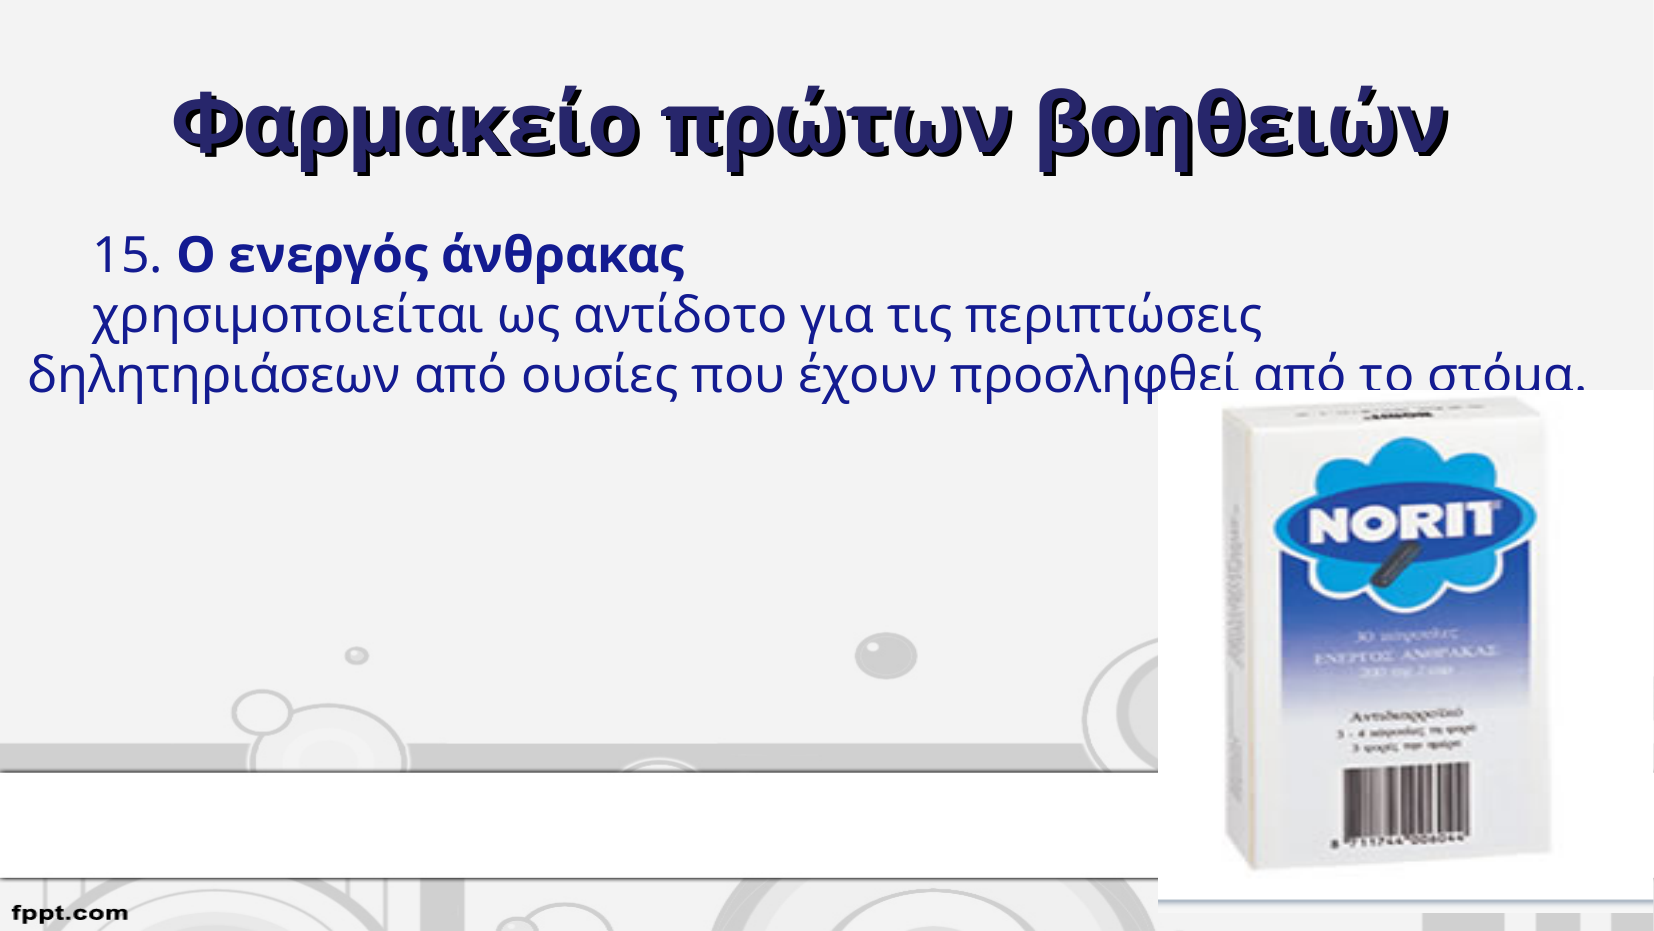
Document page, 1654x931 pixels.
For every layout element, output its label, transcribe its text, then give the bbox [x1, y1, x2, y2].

text_box Φαρμακείο πρώτων βοηθειών [156, 61, 1624, 157]
text_box Φαρμακείο πρώτων βοηθειών [1056, 102, 1072, 143]
text_box 15. Ο ενεργός άνθρακας χρησιμοποιείται ως αντίδοτο για τις περιπτώσεις δηλητηριάσεων από ουσίες που έχουν προσληφθεί από το στόμα. [12, 214, 1654, 500]
picture [0, 0, 1654, 931]
